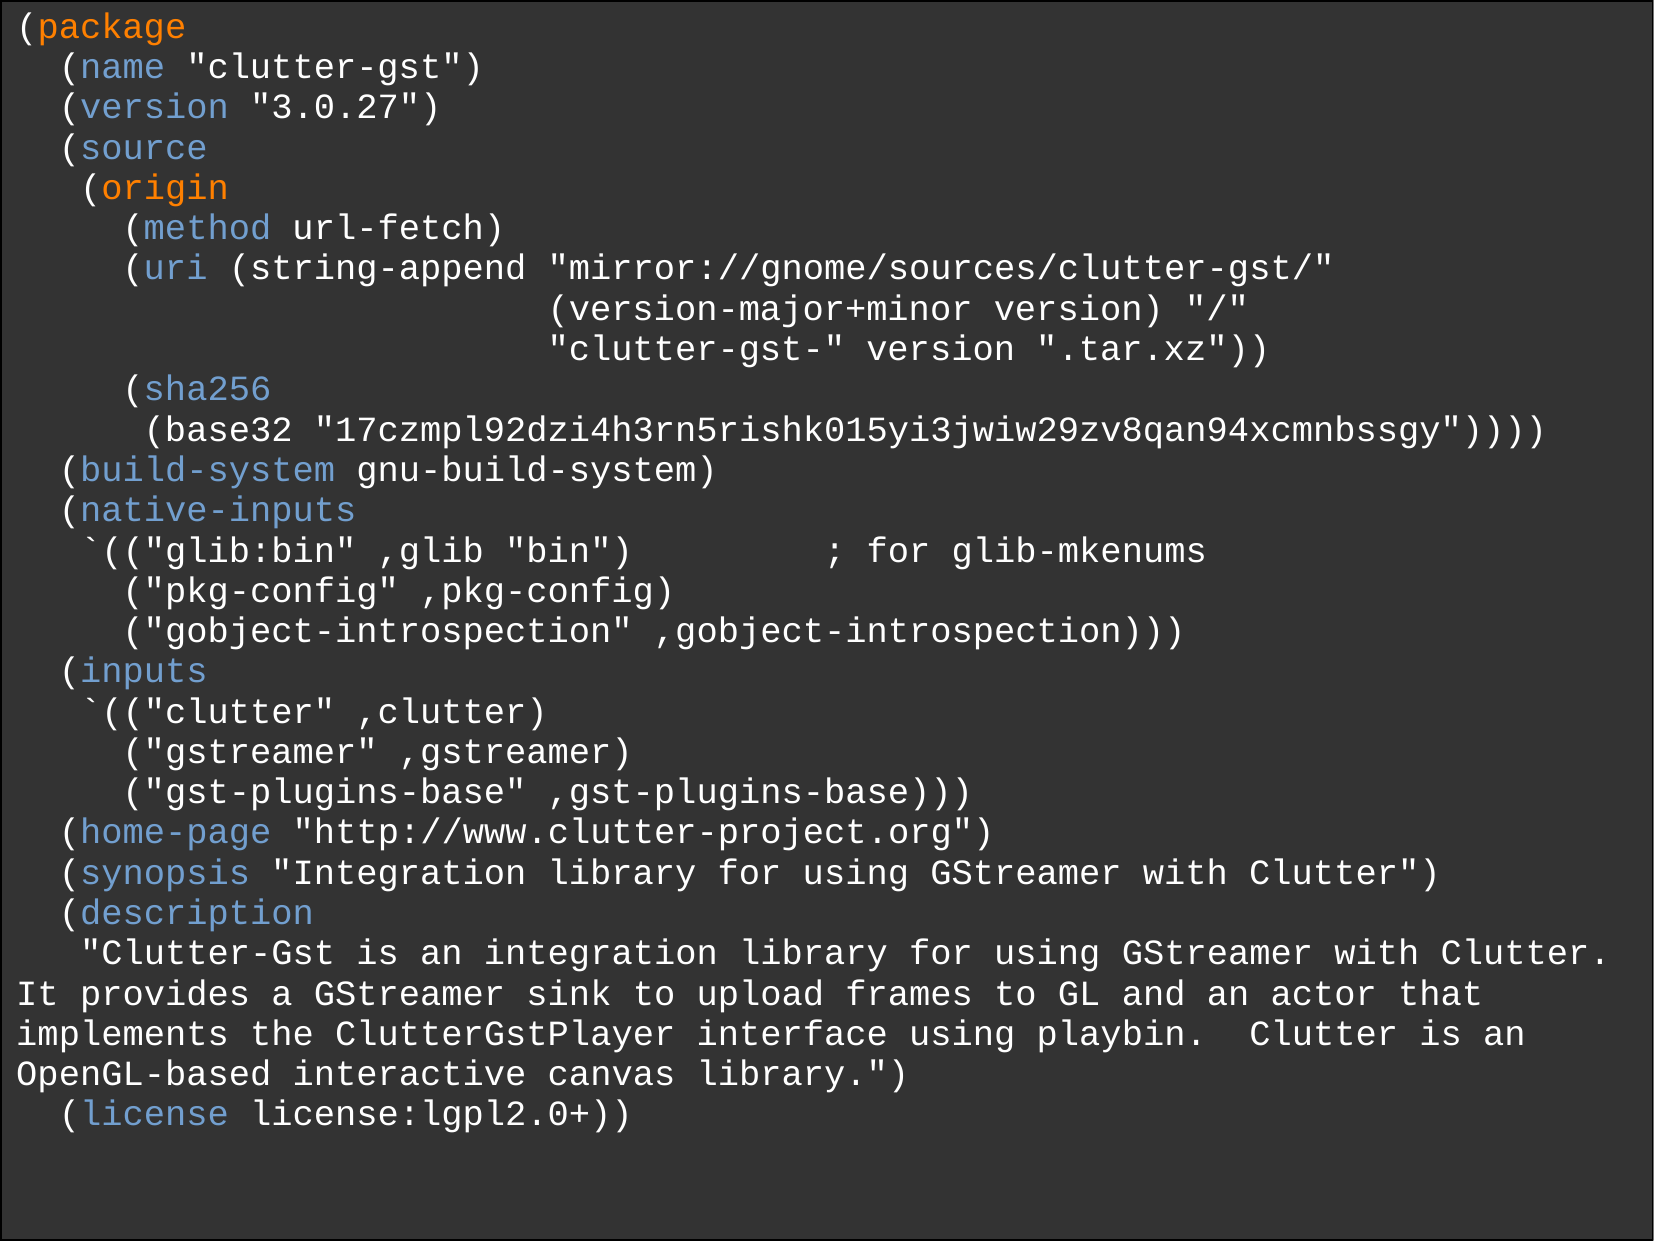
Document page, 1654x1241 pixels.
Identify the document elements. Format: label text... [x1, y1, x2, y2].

text_box (package (name "clutter-gst") (version "3.0.27") (source (origin (method url-fetch) (uri (string-append "mirror://gnome/sources/clutter-gst/" (version-major+minor version) "/" "clutter-gst-" version ".tar.xz")) (sha256 (base32 "17czmpl92dzi4h3rn5rishk015yi3jwiw29zv8qan94xcmnbssgy")))) (build-system gnu-build-system) (native-inputs `(("glib:bin" ,glib "bin") ; for glib-mkenums ("pkg-config" ,pkg-config) ("gobject-introspection" ,gobject-introspection))) (inputs `(("clutter" ,clutter) ("gstreamer" ,gstreamer) ("gst-plugins-base" ,gst-plugins-base))) (home-page "http://www.clutter-project.org") (synopsis "Integration library for using GStreamer with Clutter") (description "Clutter-Gst is an integration library for using GStreamer with Clutter. It provides a GStreamer sink to upload frames to GL and an actor that implements the ClutterGstPlayer interface using playbin. Clutter is an OpenGL-based interactive canvas library.") (license license:lgpl2.0+)) [0, 0, 1654, 1241]
